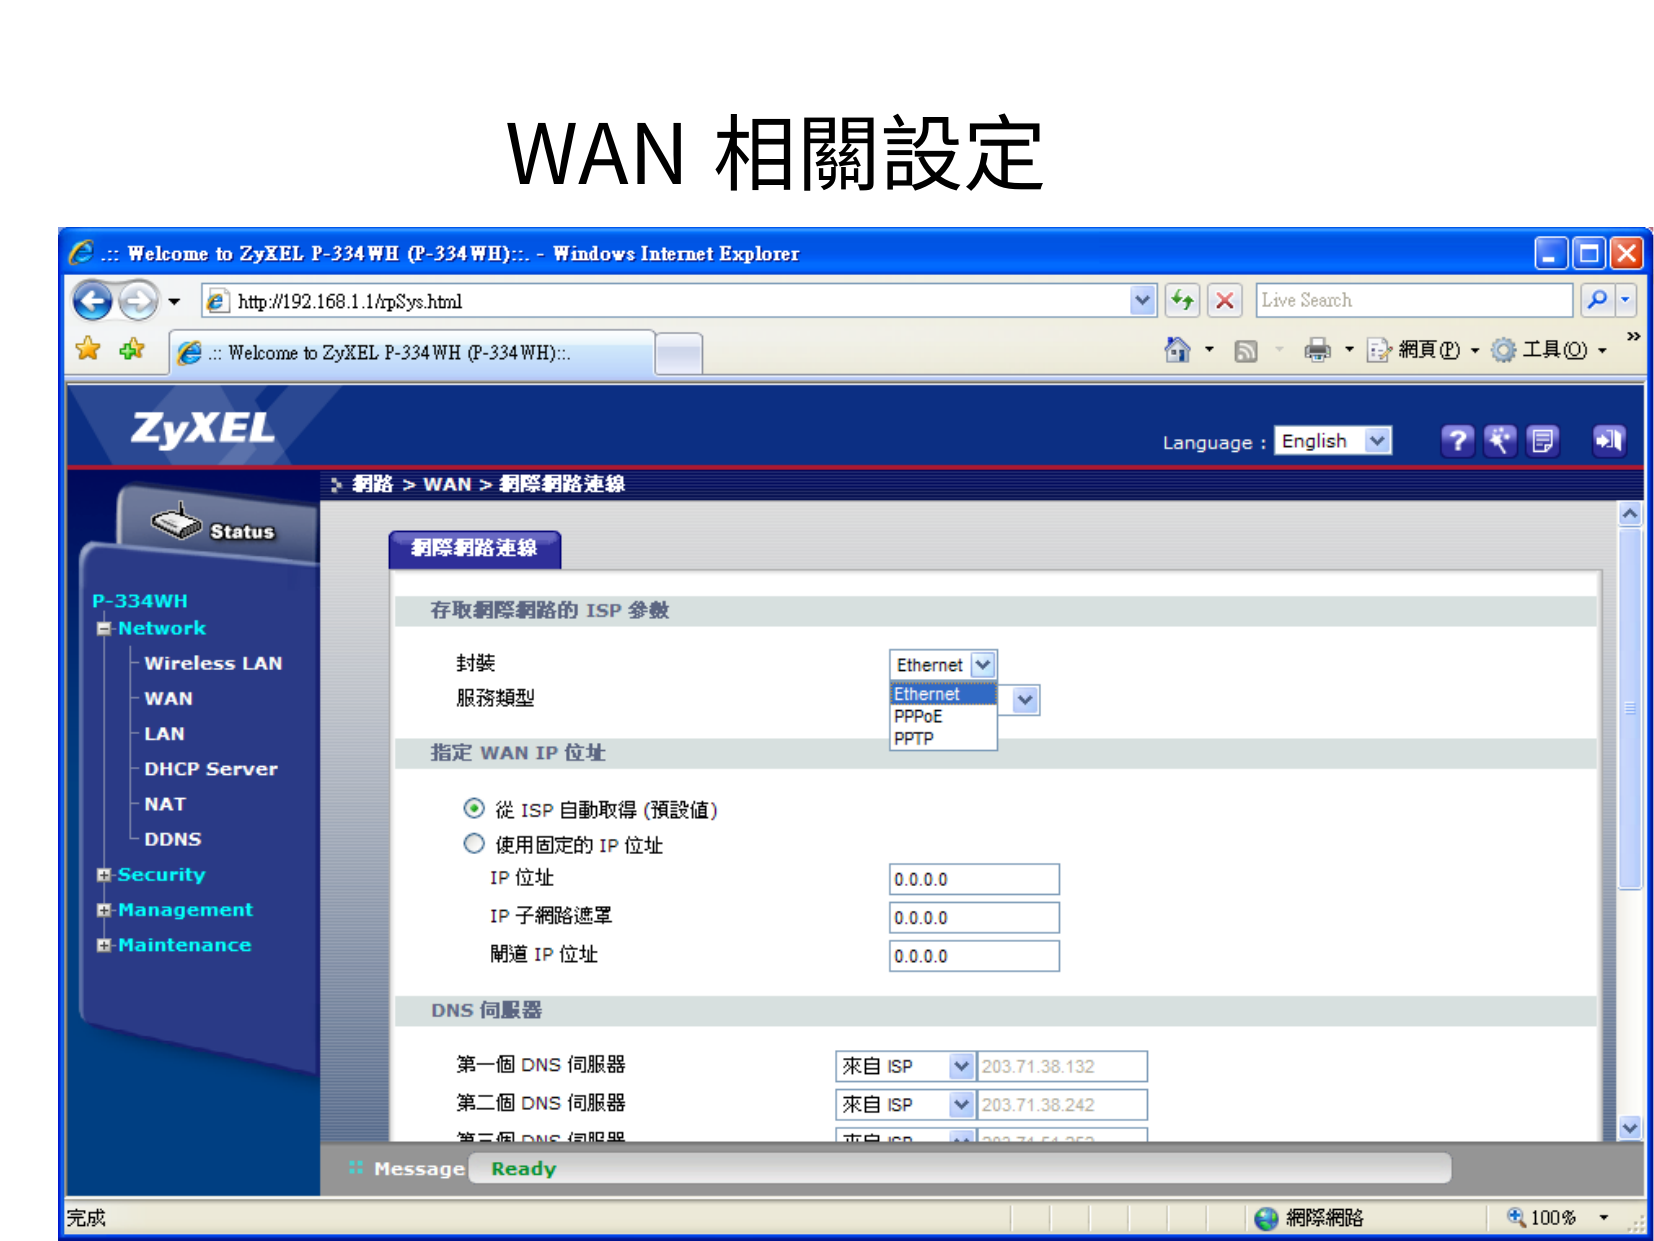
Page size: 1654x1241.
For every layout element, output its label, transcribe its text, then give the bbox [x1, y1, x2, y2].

title WAN相關設定 [73, 41, 1479, 227]
picture [58, 227, 1654, 1241]
